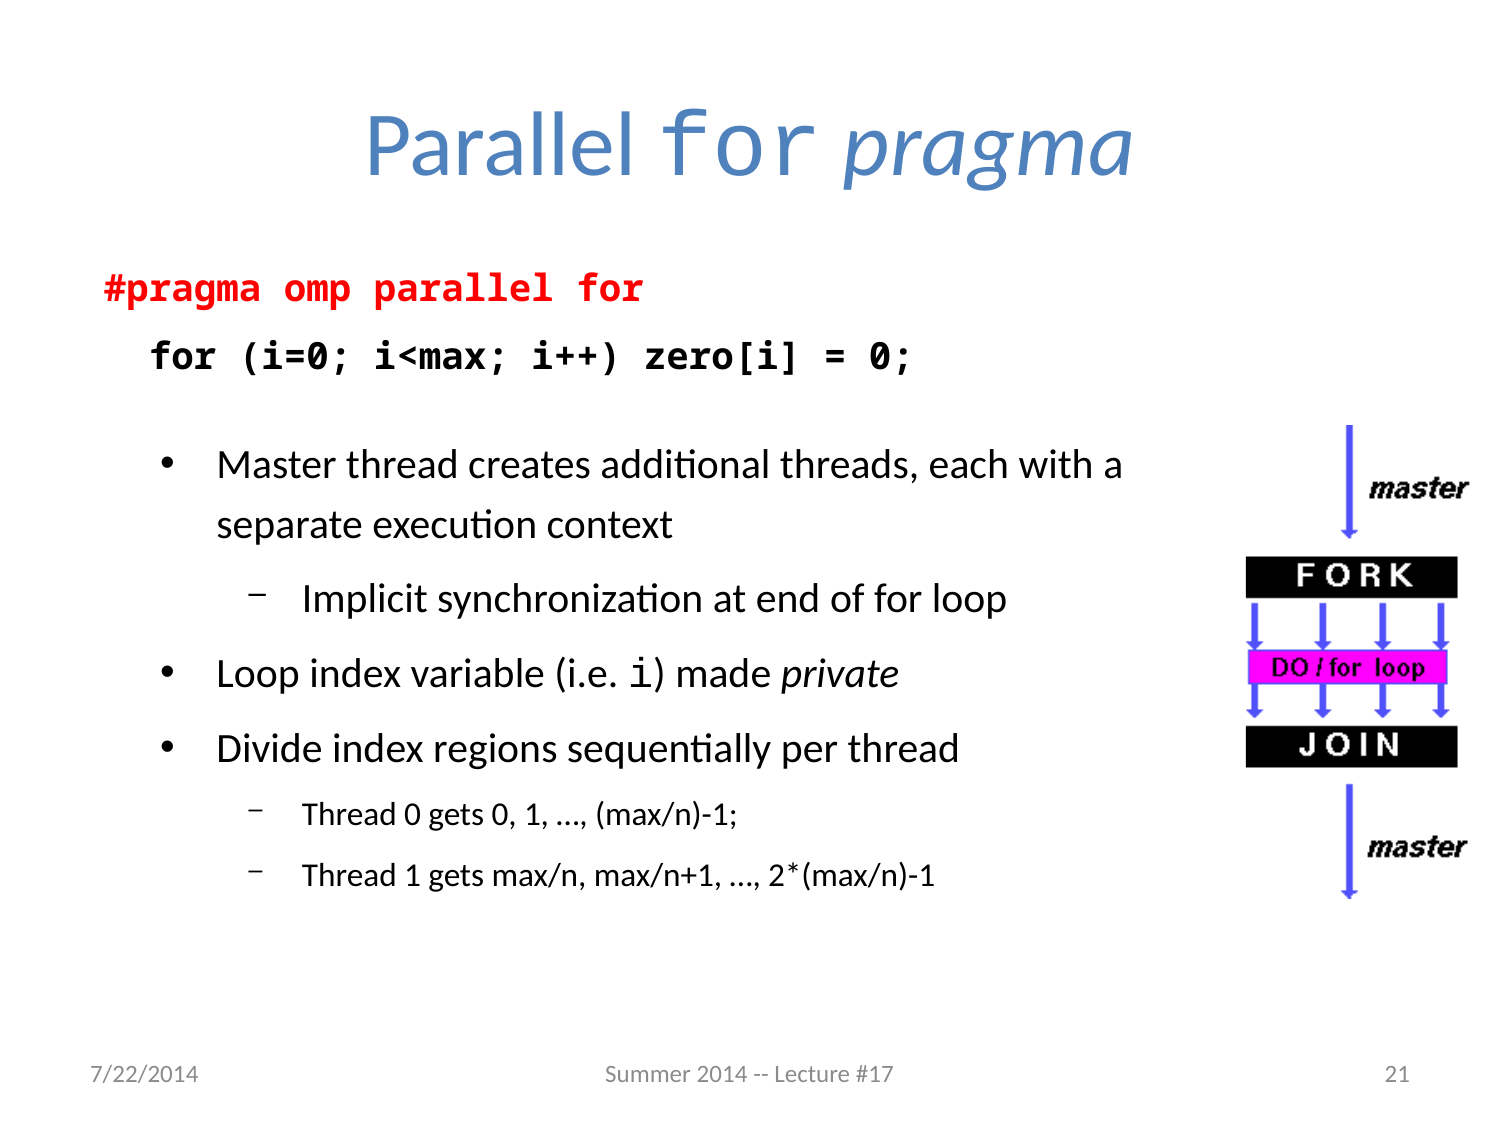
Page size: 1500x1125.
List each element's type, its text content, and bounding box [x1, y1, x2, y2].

slide_number <number> [1074, 1042, 1425, 1103]
slide_number 7/22/2014 [75, 1042, 425, 1103]
title Parallel for pragma [75, 45, 1425, 233]
footer Summer 2014 -- Lecture #17 [512, 1042, 988, 1103]
list #pragma omp parallel for for (i=0; i<max; i++) zero[i] = 0; Master thread creates additional threads, each with a separate execution context Implicit synchronization at end of for loop Loop index variable (i.e. i) made private Divide index regions sequentially per thread Thread 0 gets 0, 1, …, (max/n)-1; Thread 1 gets max/n, max/n+1, …, 2*(max/n)-1 [88, 247, 1265, 1075]
picture [1245, 425, 1475, 900]
